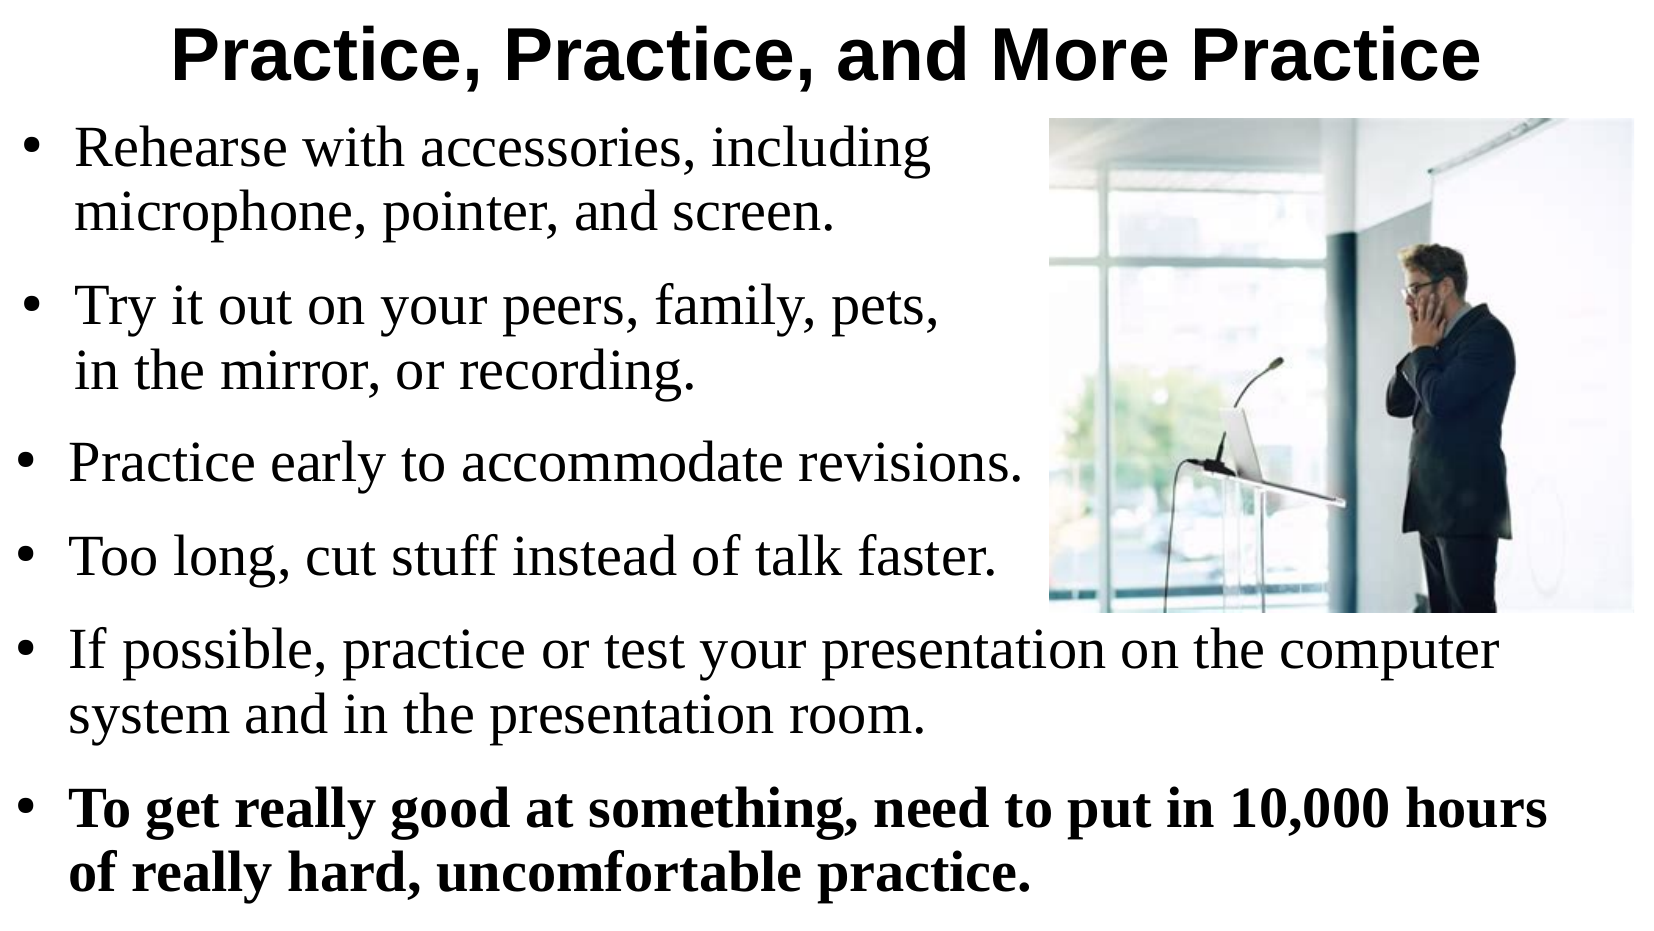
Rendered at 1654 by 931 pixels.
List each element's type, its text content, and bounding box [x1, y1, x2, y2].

picture [1049, 118, 1635, 613]
title Practice, Practice, and More Practice [0, 3, 1654, 105]
list Rehearse with accessories, including microphone, pointer, and screen. Try it out on your peers, family, pets, in the mirror, or recording. [3, 114, 964, 445]
list Practice early to accommodate revisions. Too long, cut stuff instead of talk faster. If possible, practice or test your presentation on the computer system and in the presentation room. To get really good at something, need to put in 10,000 hours of really hard, uncomfortable practice. [0, 429, 1606, 910]
